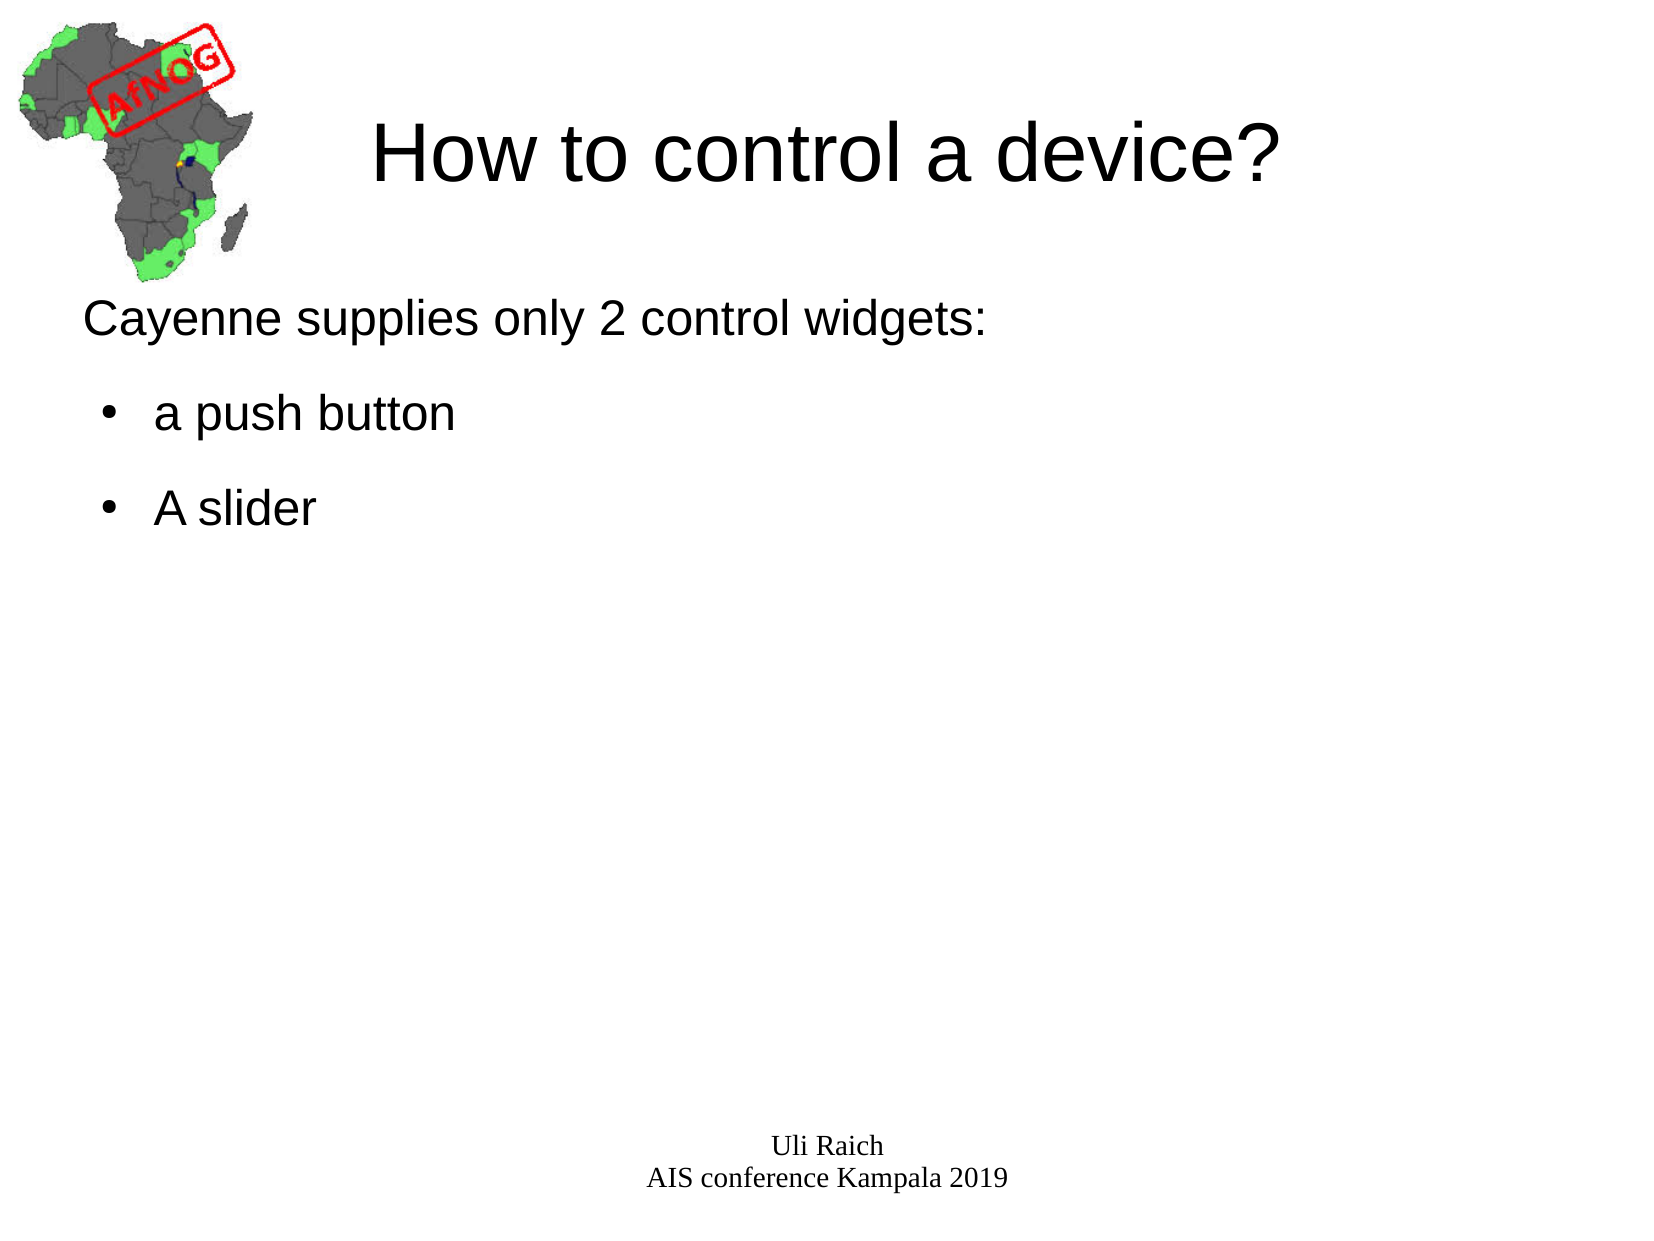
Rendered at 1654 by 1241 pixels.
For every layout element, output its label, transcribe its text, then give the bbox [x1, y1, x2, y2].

list Cayenne supplies only 2 control widgets: a push button A slider [82, 290, 1571, 1010]
picture [9, 0, 259, 291]
title How to control a device? [82, 49, 1571, 257]
